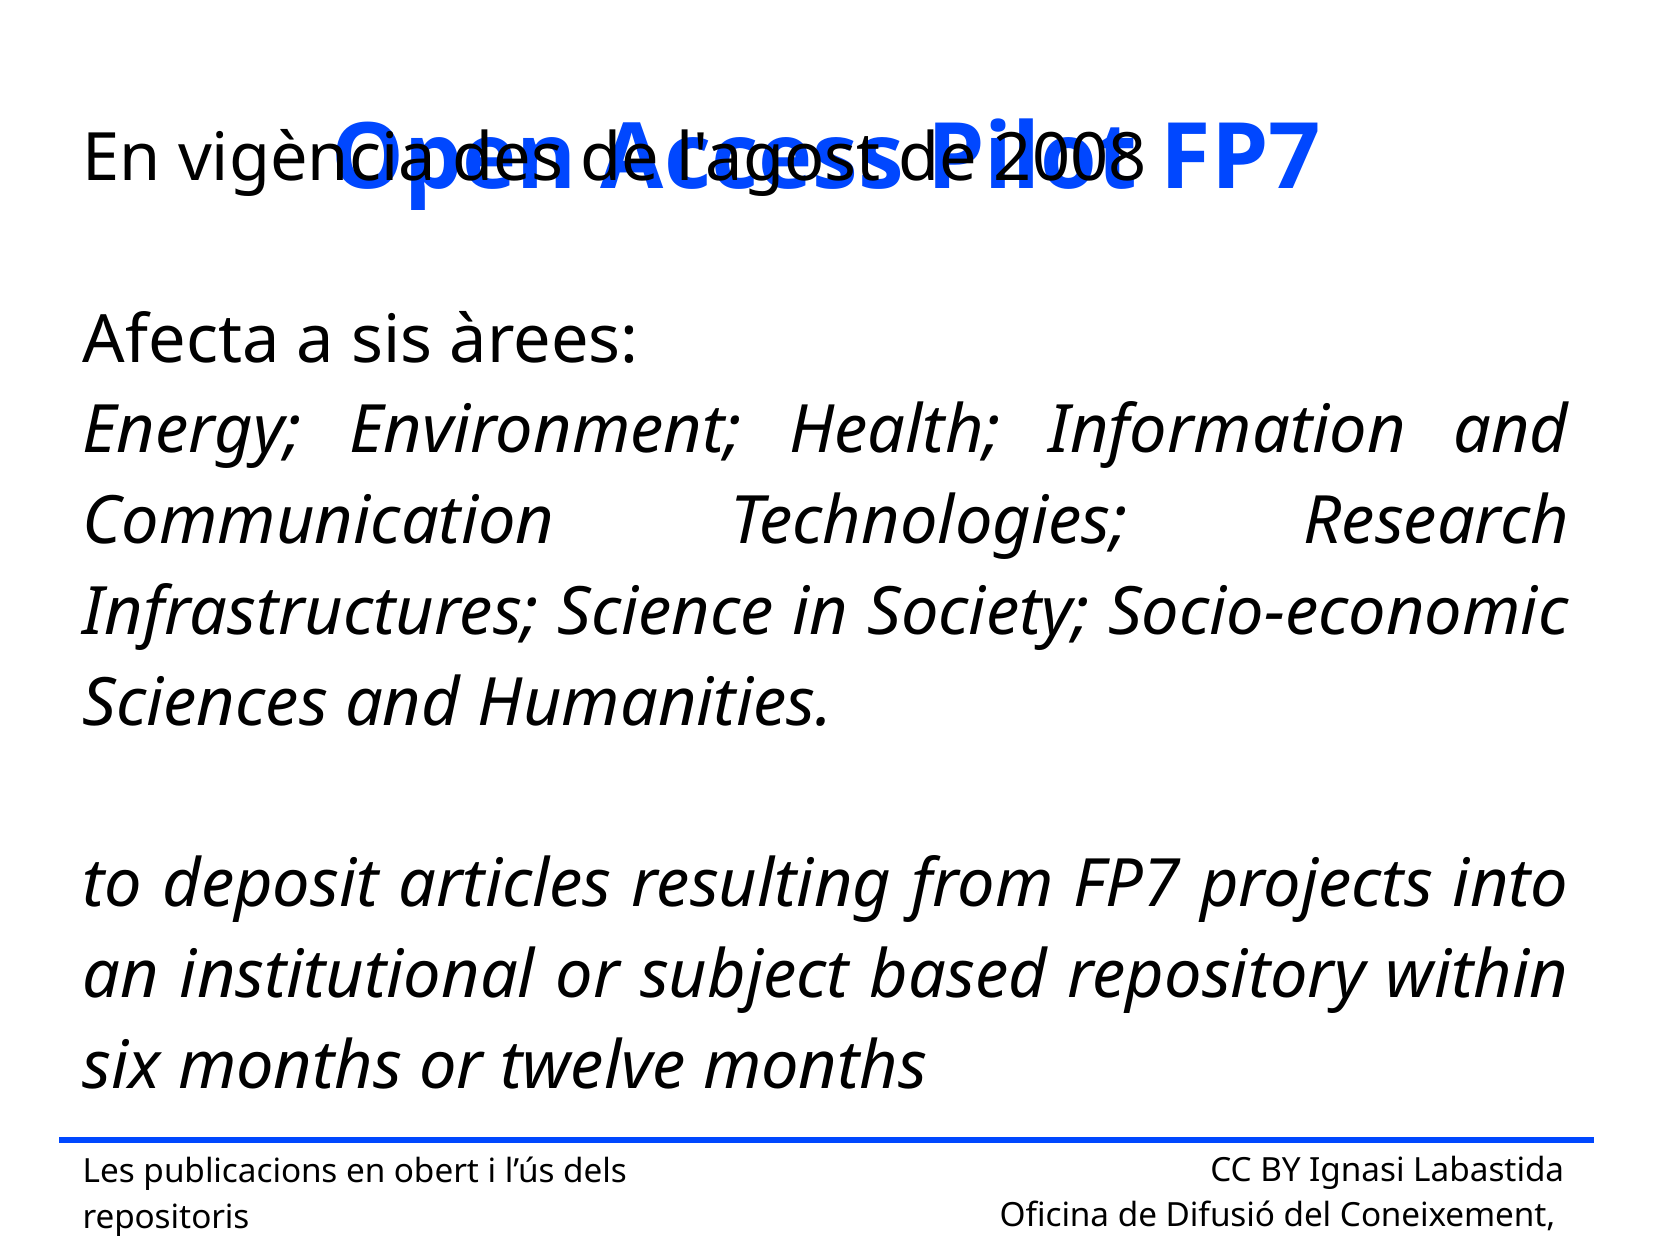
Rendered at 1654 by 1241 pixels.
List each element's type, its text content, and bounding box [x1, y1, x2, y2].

subtitle En vigència des de l'agost de 2008 Afecta a sis àrees: Energy; Environment; Health; Information and Communication Technologies; Research Infrastructures; Science in Society; Socio-economic Sciences and Humanities. to deposit articles resulting from FP7 projects into an institutional or subject based repository within six months or twelve months [82, 287, 1571, 1111]
title Open Access Pilot FP7 [82, 49, 1571, 257]
